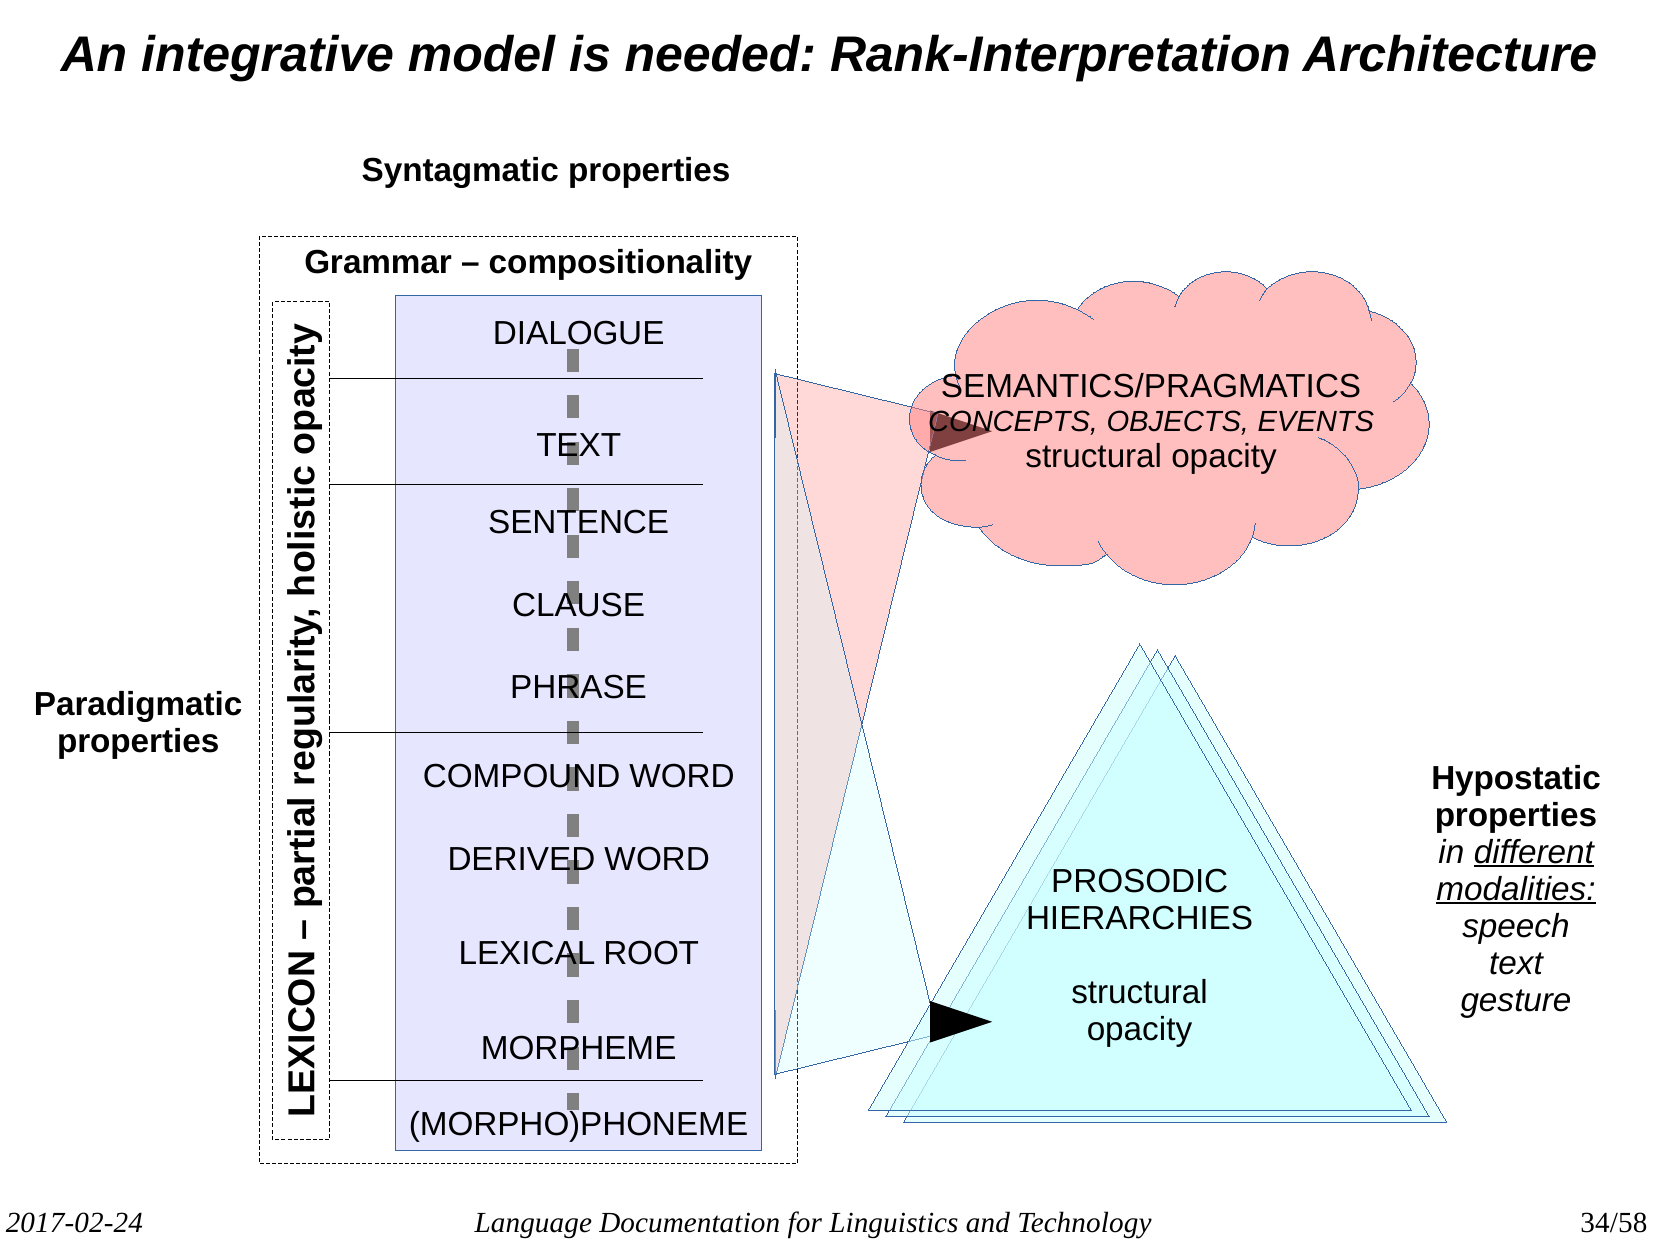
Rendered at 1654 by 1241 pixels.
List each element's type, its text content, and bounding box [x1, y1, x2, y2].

text_box Hypostatic properties in different modalities: speech text gesture [1405, 734, 1627, 1044]
text_box Grammar – compositionality [259, 236, 798, 1164]
text_box PROSODIC HIERARCHIES structural opacity [868, 643, 1412, 1111]
text_box Paradigmatic properties [5, 673, 259, 773]
text_box [885, 649, 1447, 1123]
text_box Syntagmatic properties [301, 141, 792, 199]
text_box SEMANTICS/PRAGMATICS CONCEPTS, OBJECTS, EVENTS structural opacity [909, 271, 1430, 585]
text_box [774, 369, 930, 1079]
title An integrative model is needed: Rank-Interpretation Architecture [5, 2, 1654, 106]
